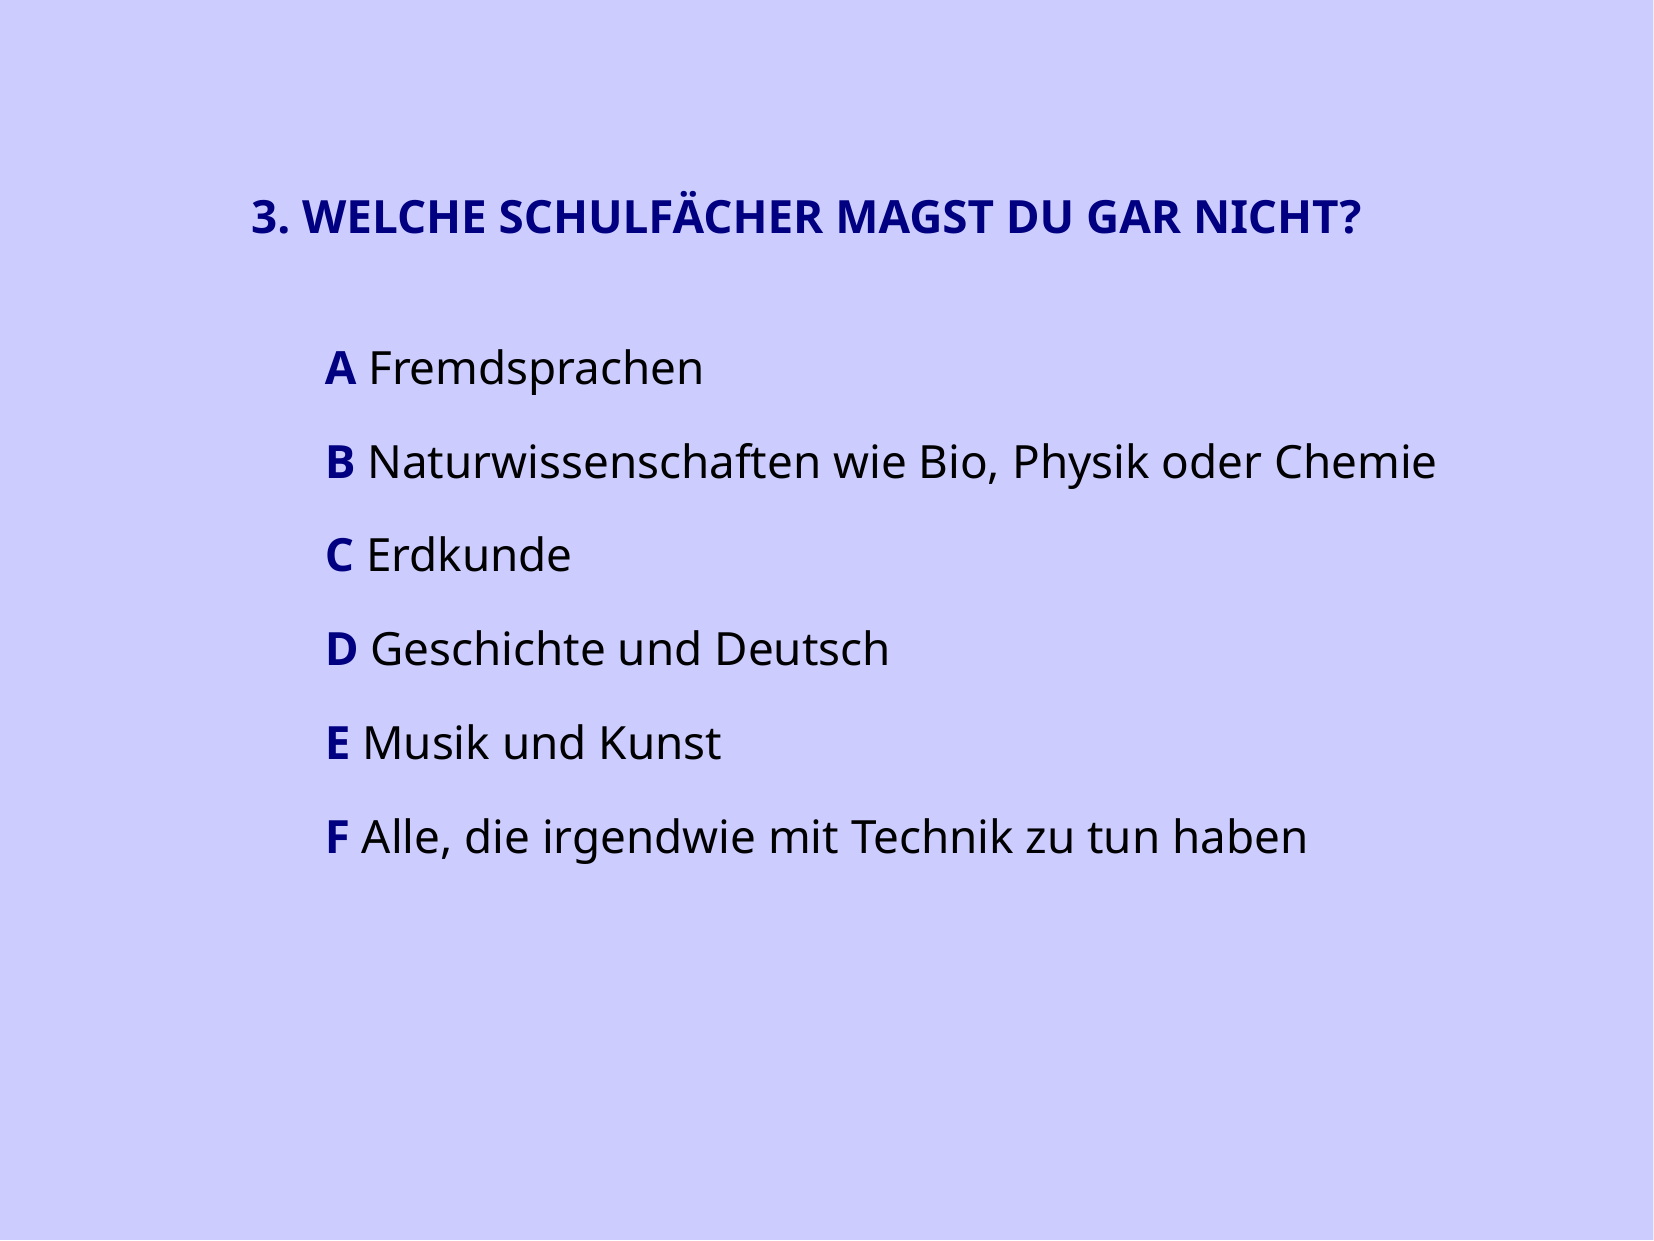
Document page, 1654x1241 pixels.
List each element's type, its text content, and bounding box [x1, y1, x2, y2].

text_box 3. WELCHE SCHULFÄCHER MAGST DU GAR NICHT? A Fremdsprachen B Naturwissenschaften wie Bio, Physik oder Chemie C Erdkunde D Geschichte und Deutsch E Musik und Kunst F Alle, die irgendwie mit Technik zu tun haben [236, 177, 1506, 1007]
